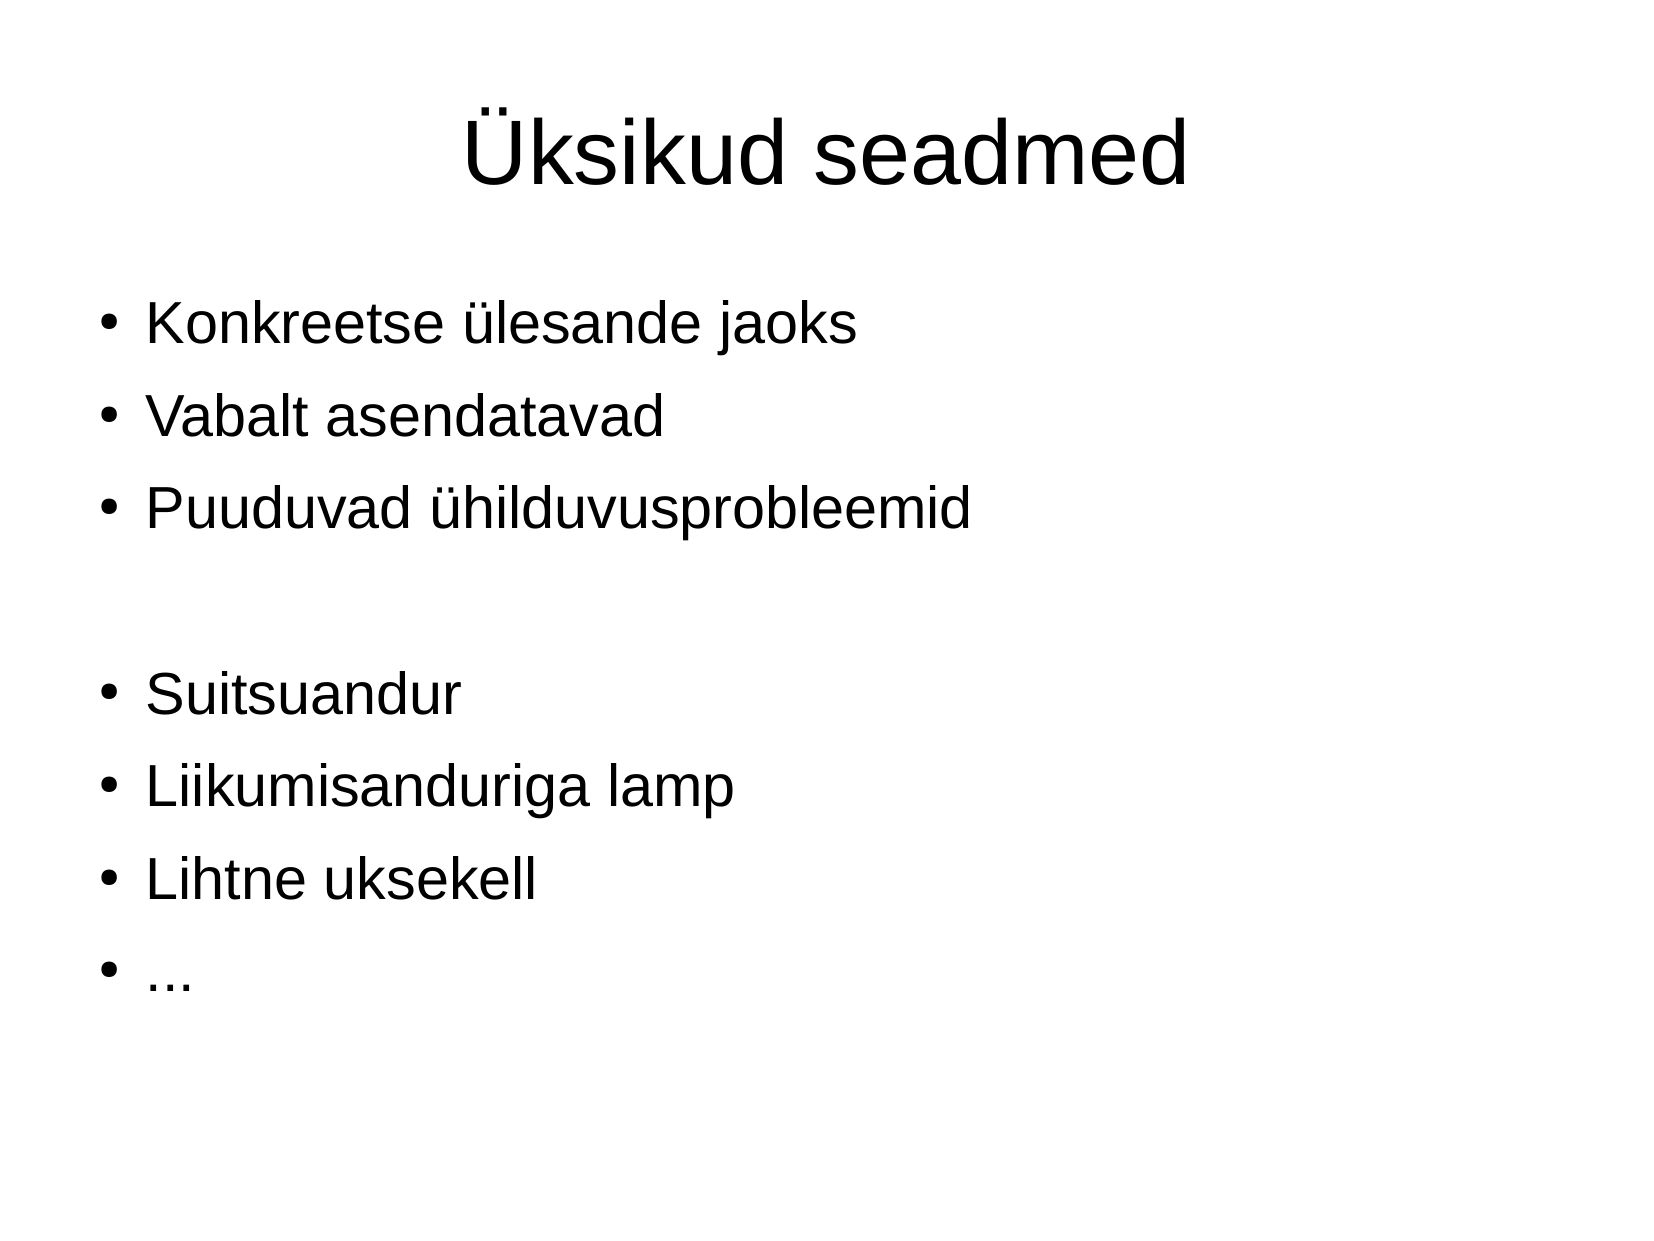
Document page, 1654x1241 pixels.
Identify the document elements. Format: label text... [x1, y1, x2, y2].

list Konkreetse ülesande jaoks Vabalt asendatavad Puuduvad ühilduvusprobleemid Suitsuandur Liikumisanduriga lamp Lihtne uksekell ... [82, 290, 1571, 1010]
title Üksikud seadmed [82, 49, 1571, 257]
